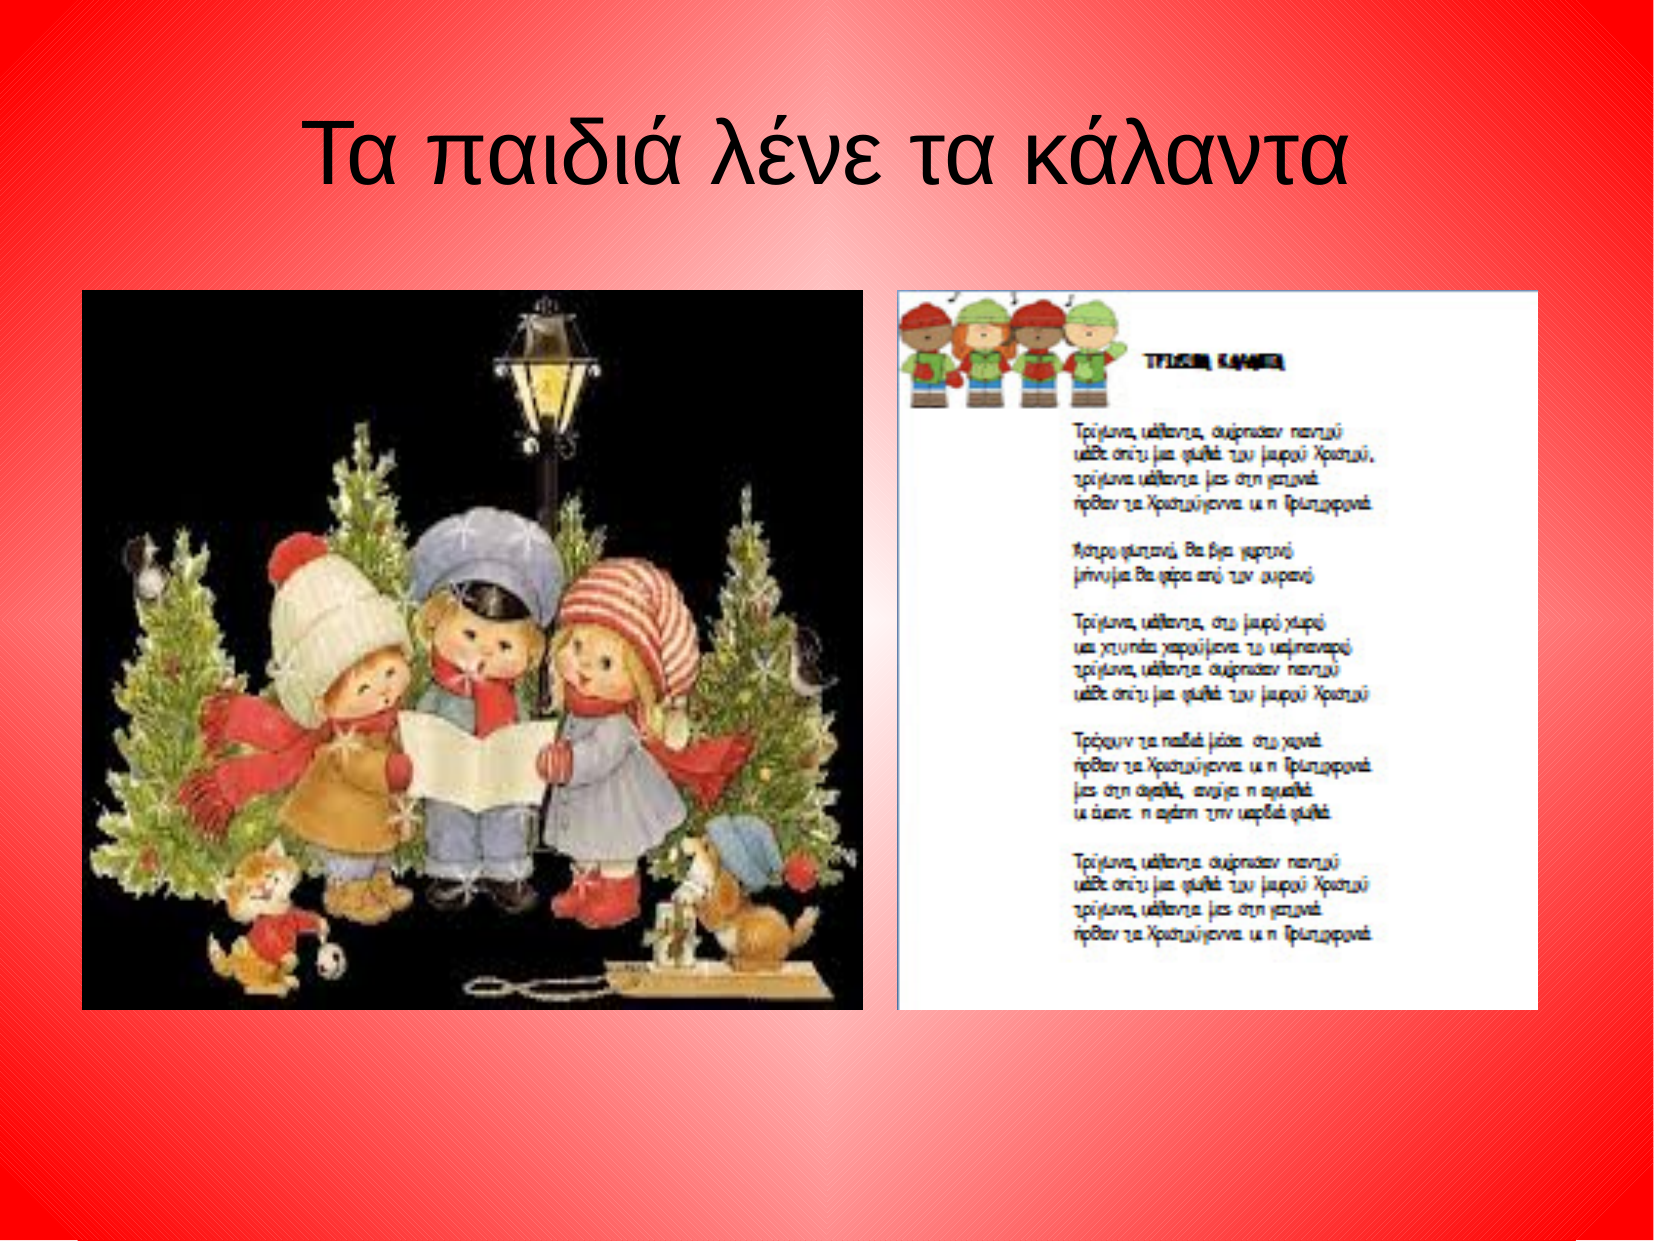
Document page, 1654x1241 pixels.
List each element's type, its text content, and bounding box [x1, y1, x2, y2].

picture [897, 290, 1538, 1010]
picture [82, 290, 863, 1010]
title Τα παιδιά λένε τα κάλαντα [82, 49, 1571, 257]
